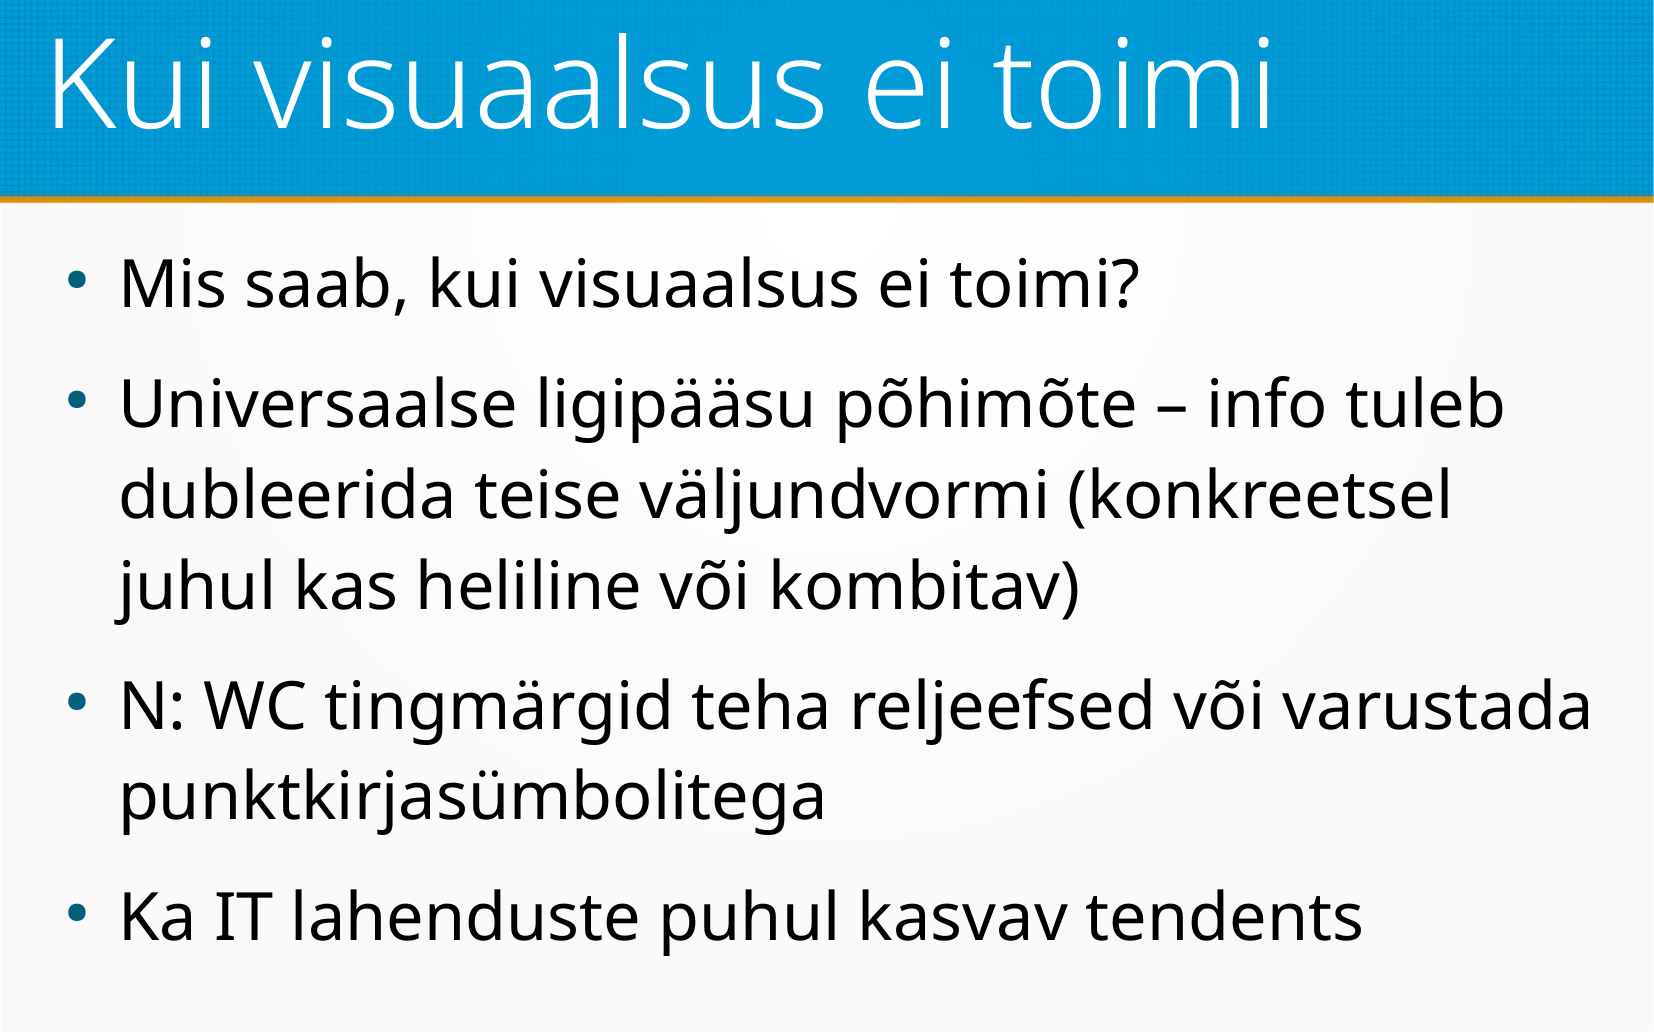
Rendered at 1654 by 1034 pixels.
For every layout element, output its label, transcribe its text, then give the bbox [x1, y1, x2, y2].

list Mis saab, kui visuaalsus ei toimi? Universaalse ligipääsu põhimõte – info tuleb dubleerida teise väljundvormi (konkreetsel juhul kas heliline või kombitav) N: WC tingmärgid teha reljeefsed või varustada punktkirjasümbolitega Ka IT lahenduste puhul kasvav tendents [47, 236, 1607, 1002]
picture [0, 195, 1654, 1034]
title Kui visuaalsus ei toimi [43, 0, 1619, 166]
